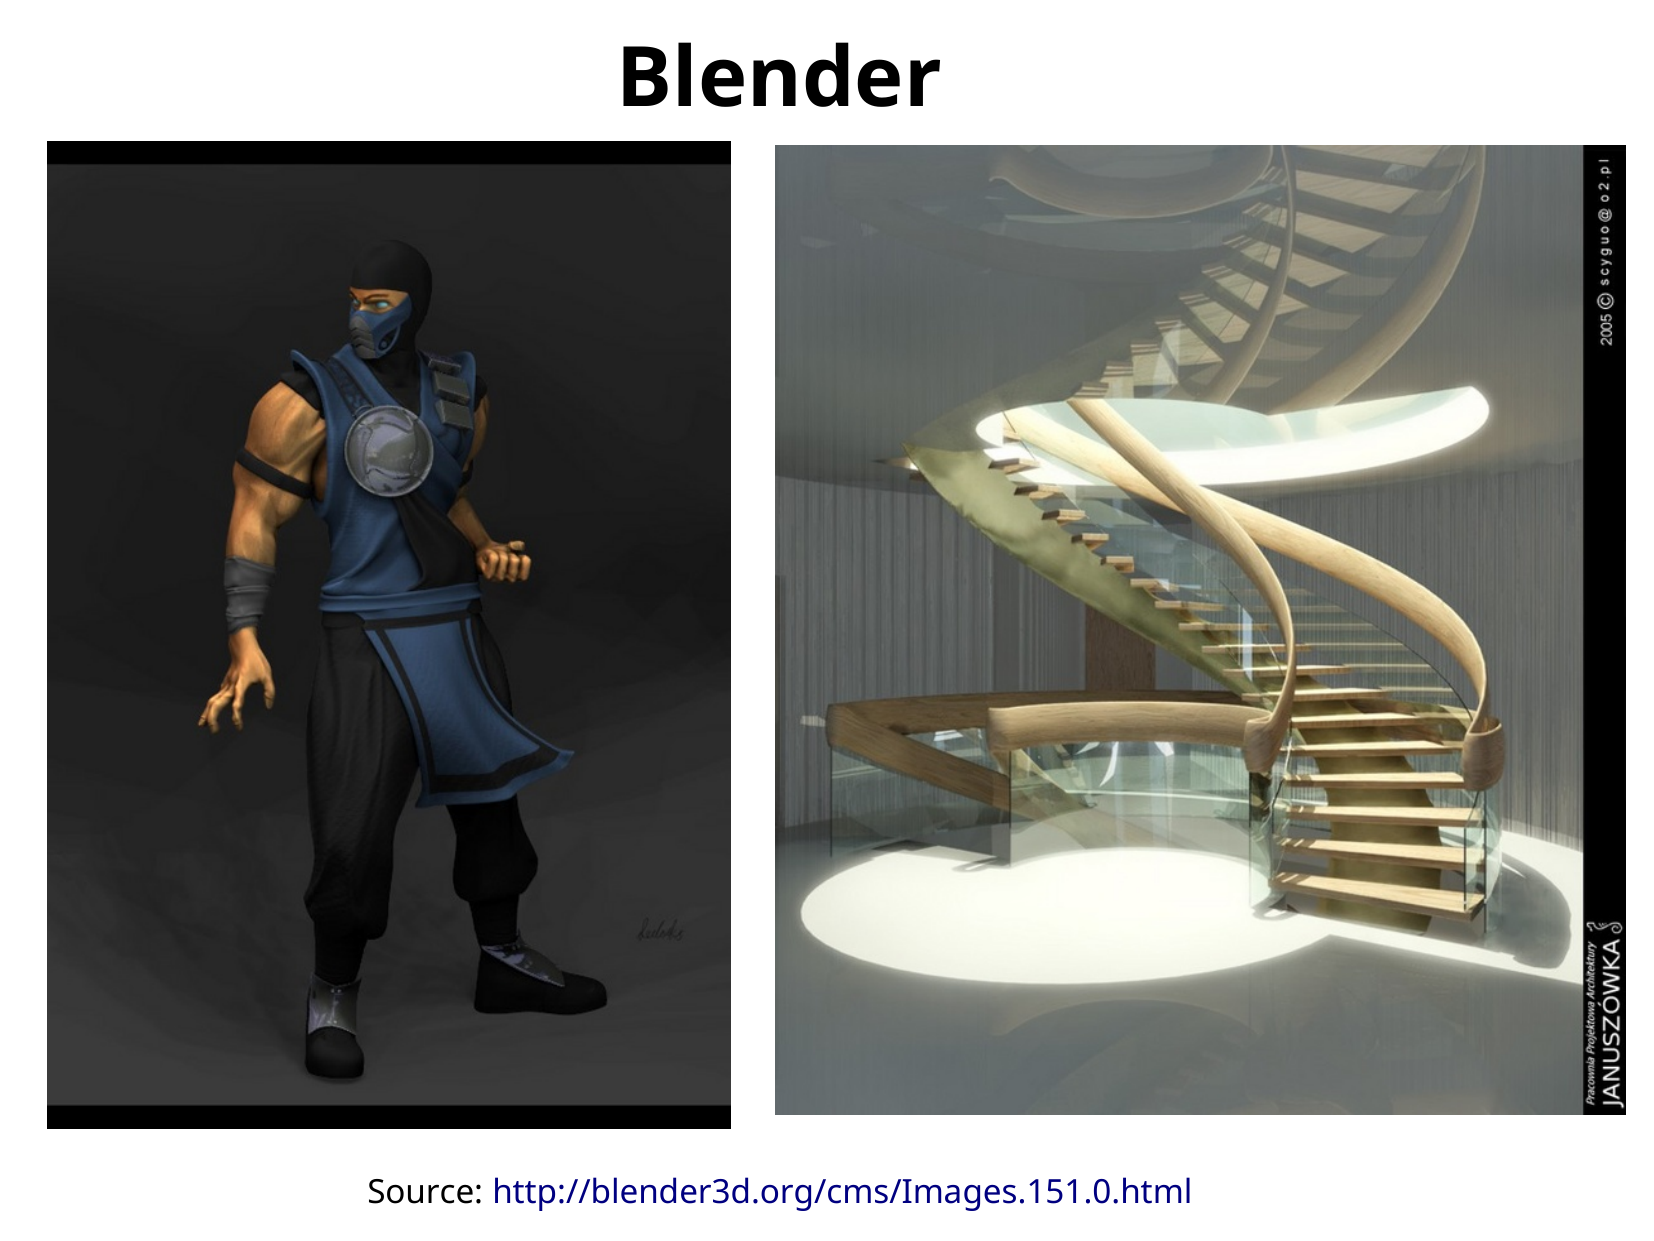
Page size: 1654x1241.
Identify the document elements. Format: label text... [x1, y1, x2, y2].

picture [775, 145, 1626, 1115]
picture [47, 141, 731, 1129]
text_box Blender [616, 17, 1100, 127]
text_box Source: http://blender3d.org/cms/Images.151.0.html [367, 1168, 1295, 1241]
